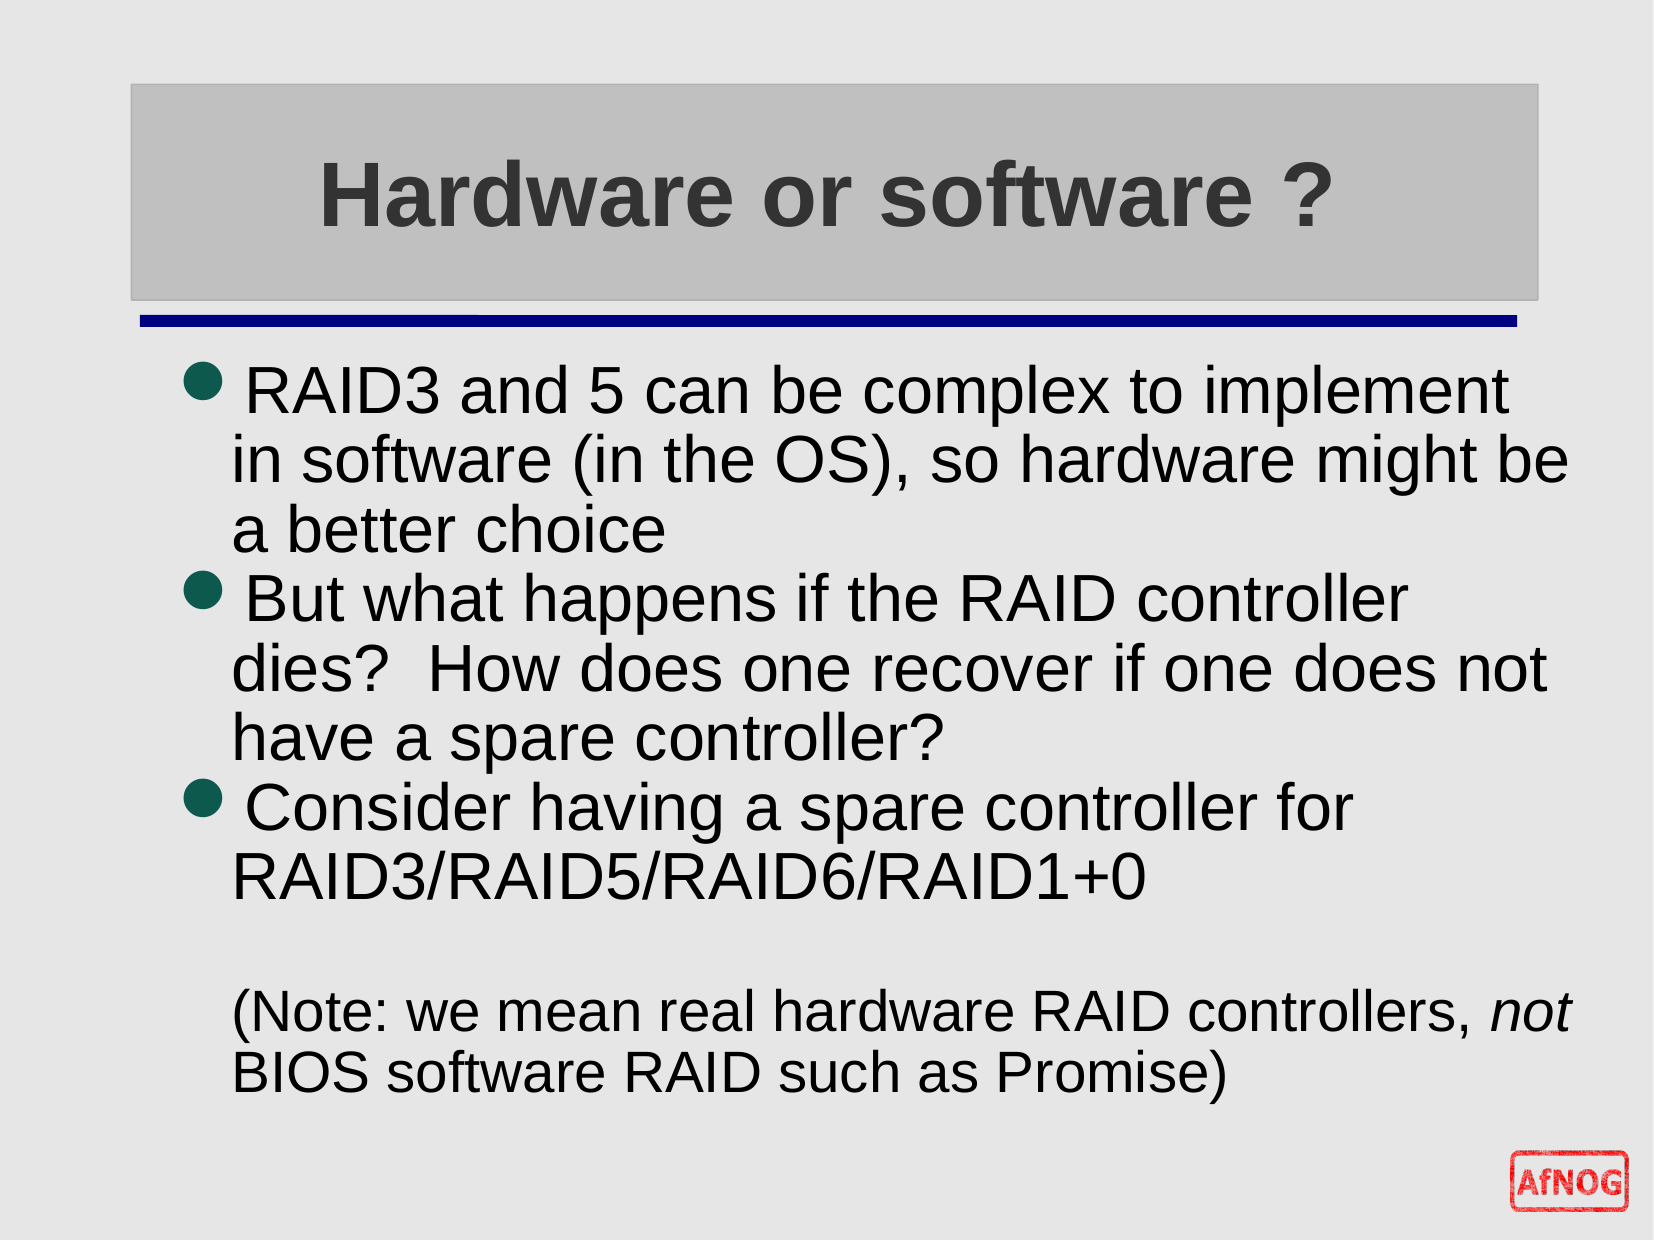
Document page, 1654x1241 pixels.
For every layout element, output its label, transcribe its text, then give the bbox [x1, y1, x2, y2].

picture [1510, 1150, 1629, 1212]
text_box Hardware or software ? [121, 91, 1534, 299]
text_box RAID3 and 5 can be complex to implement in software (in the OS), so hardware might be a better choice But what happens if the RAID controller dies? How does one recover if one does not have a spare controller? Consider having a spare controller for RAID3/RAID5/RAID6/RAID1+0 (Note: we mean real hardware RAID controllers, not BIOS software RAID such as Promise) [160, 353, 1573, 1157]
